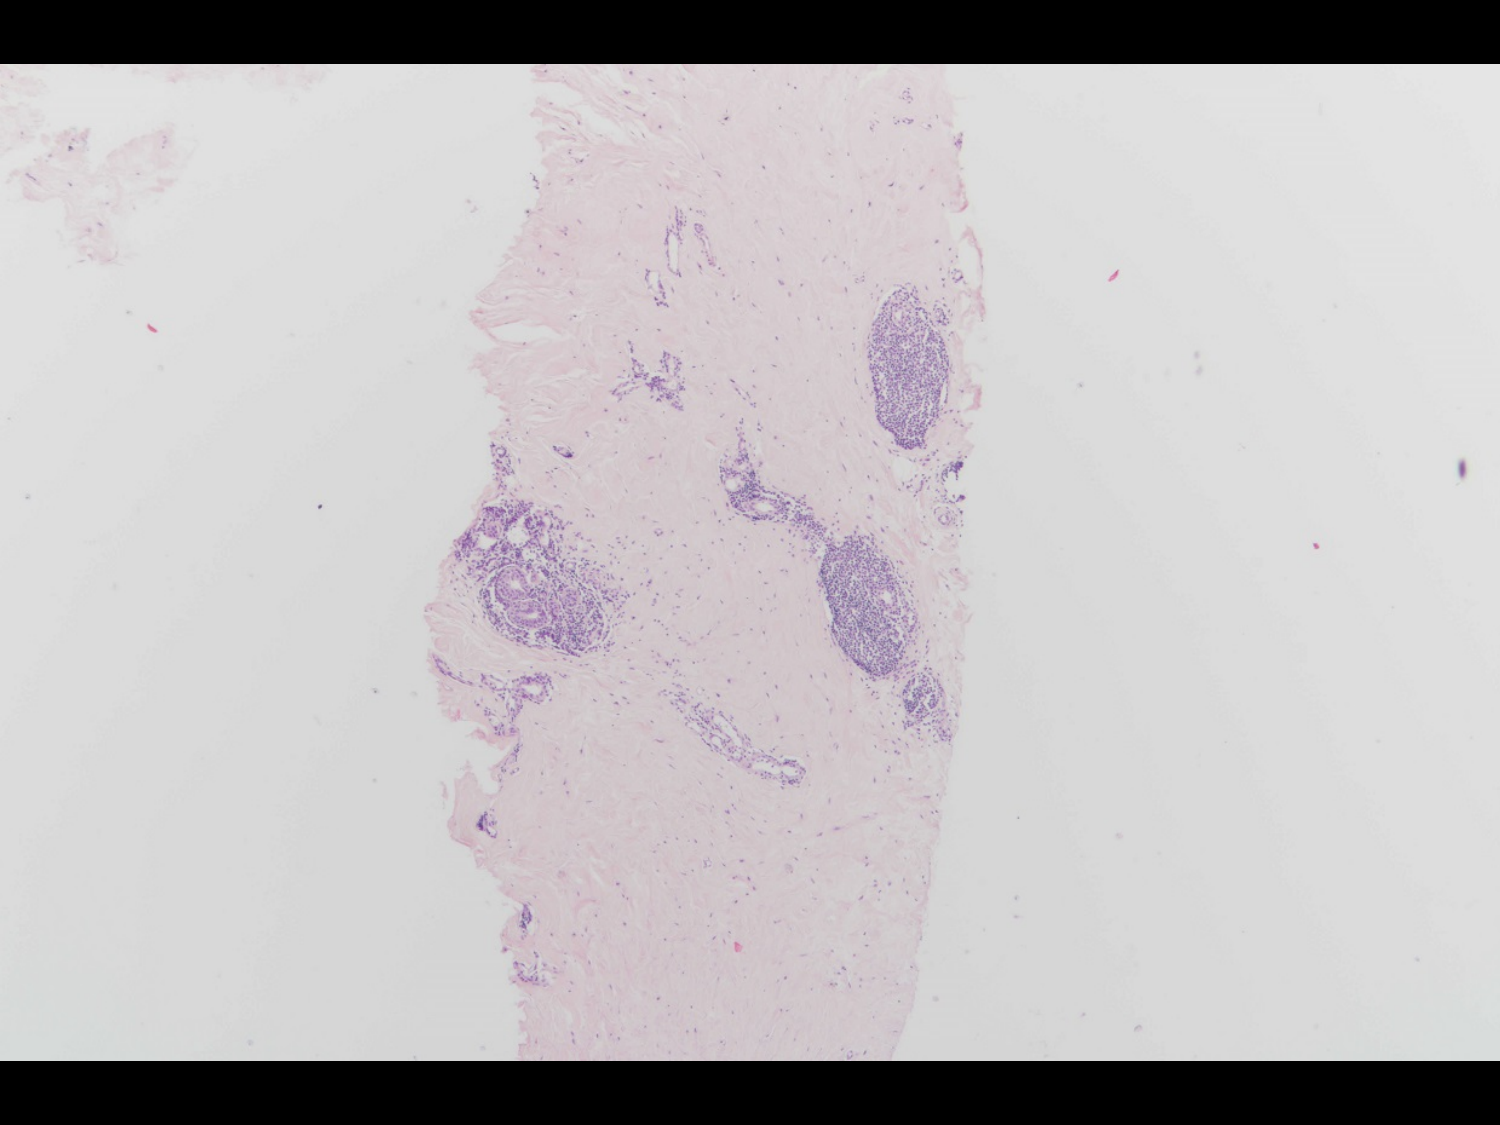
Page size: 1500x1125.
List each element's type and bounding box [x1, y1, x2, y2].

picture [0, 64, 1500, 1061]
